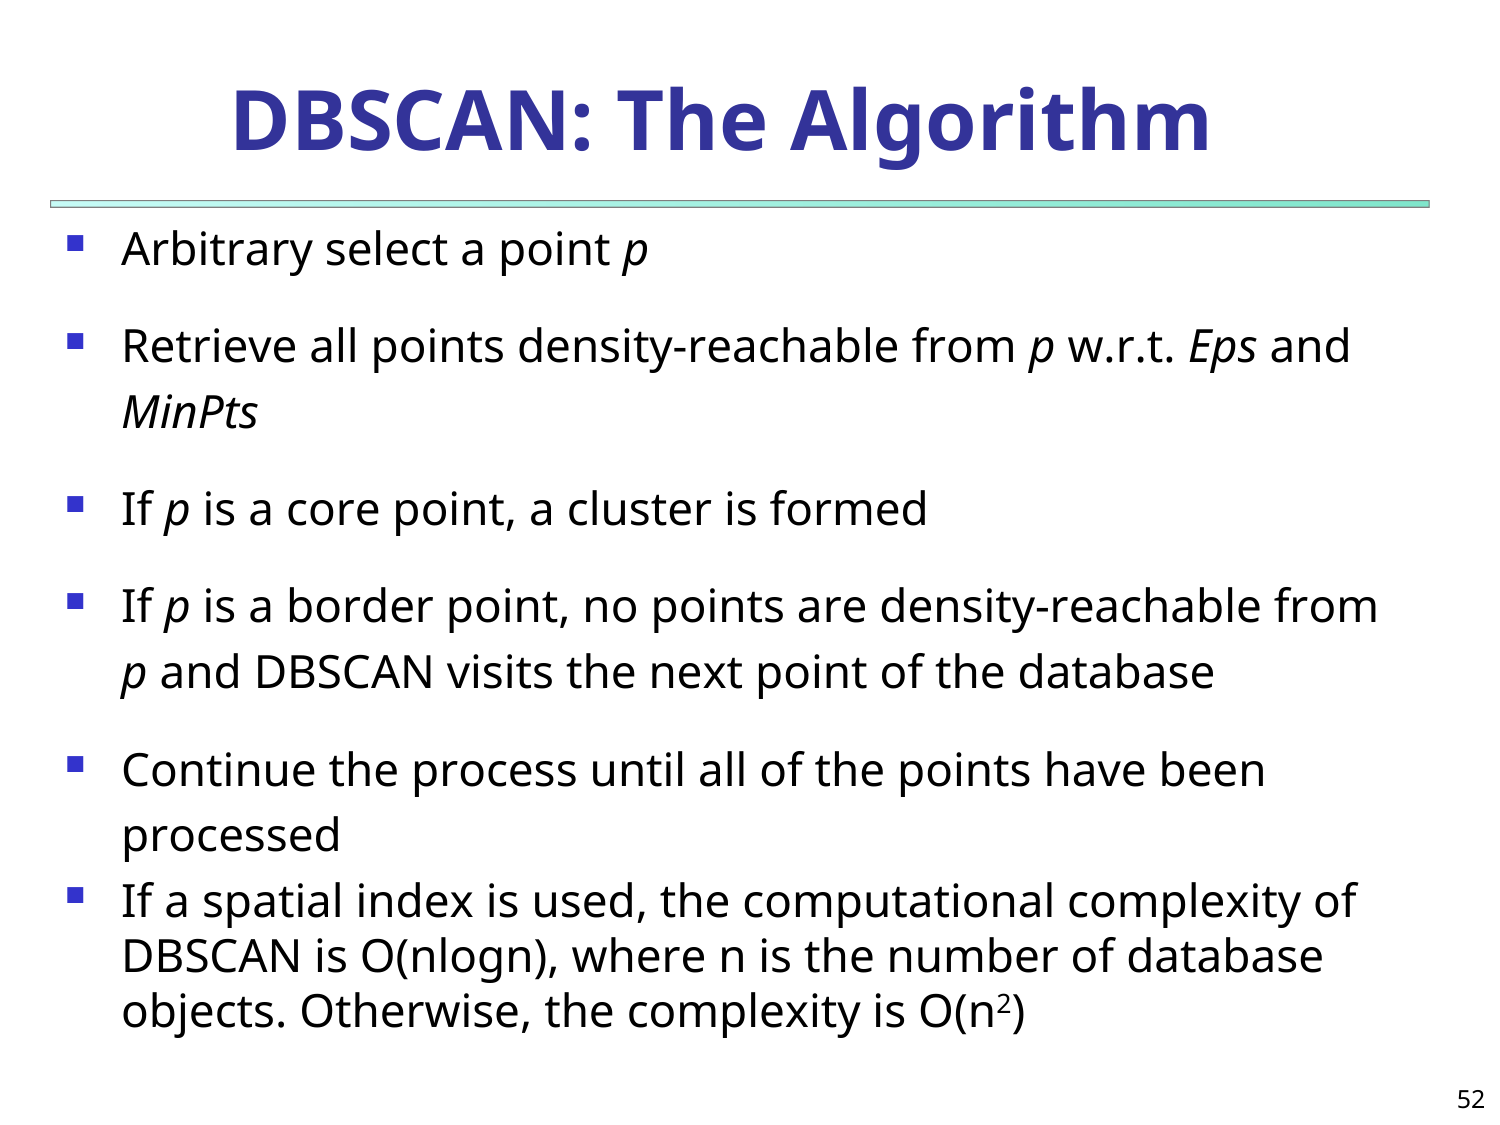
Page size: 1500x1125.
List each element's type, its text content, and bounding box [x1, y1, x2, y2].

text_box 18 [1187, 1062, 1500, 1125]
list Arbitrary select a point p Retrieve all points density-reachable from p w.r.t. Eps and MinPts If p is a core point, a cluster is formed If p is a border point, no points are density-reachable from p and DBSCAN visits the next point of the database Continue the process until all of the points have been processed If a spatial index is used, the computational complexity of DBSCAN is O(nlogn), where n is the number of database objects. Otherwise, the complexity is O(n2) [49, 201, 1413, 1111]
title DBSCAN: The Algorithm [111, 59, 1332, 175]
